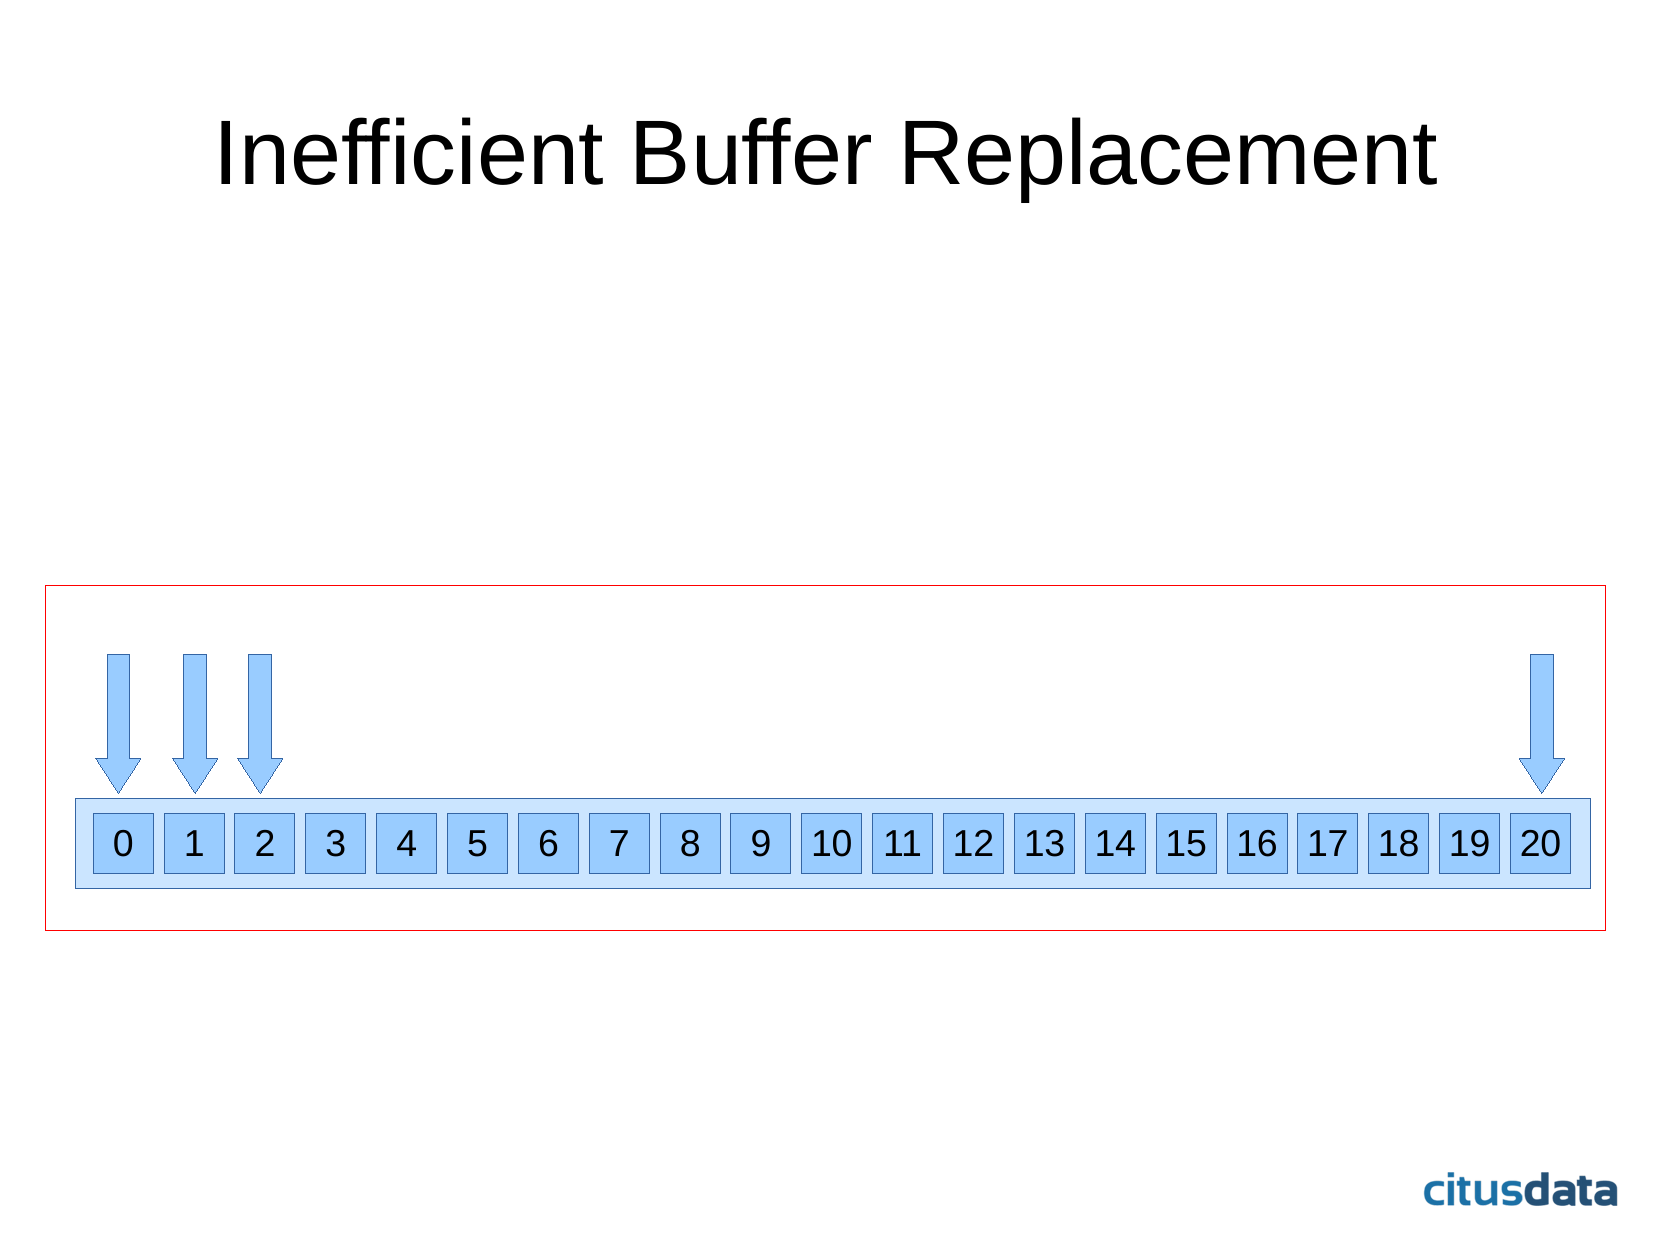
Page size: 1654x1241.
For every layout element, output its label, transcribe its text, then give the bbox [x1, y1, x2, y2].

text_box 17 [1297, 813, 1358, 874]
text_box [237, 654, 283, 794]
text_box 16 [1227, 813, 1288, 874]
title Inefficient Buffer Replacement [82, 49, 1571, 257]
text_box 19 [1439, 813, 1500, 874]
text_box 15 [1156, 813, 1217, 874]
text_box 4 [376, 813, 437, 874]
text_box 12 [943, 813, 1004, 874]
text_box 1 [164, 813, 225, 874]
text_box 7 [589, 813, 650, 874]
text_box [172, 654, 218, 794]
text_box [95, 654, 141, 794]
text_box 10 [801, 813, 862, 874]
text_box 3 [305, 813, 366, 874]
text_box 0 [93, 813, 154, 874]
picture [1420, 1167, 1622, 1209]
text_box [1519, 654, 1565, 794]
text_box 5 [447, 813, 508, 874]
text_box 11 [872, 813, 933, 874]
text_box 14 [1085, 813, 1146, 874]
text_box 13 [1014, 813, 1075, 874]
text_box 8 [660, 813, 721, 874]
text_box 2 [234, 813, 295, 874]
text_box 9 [730, 813, 791, 874]
text_box [75, 798, 1591, 889]
text_box 6 [518, 813, 579, 874]
text_box 20 [1510, 813, 1571, 874]
text_box 18 [1368, 813, 1429, 874]
